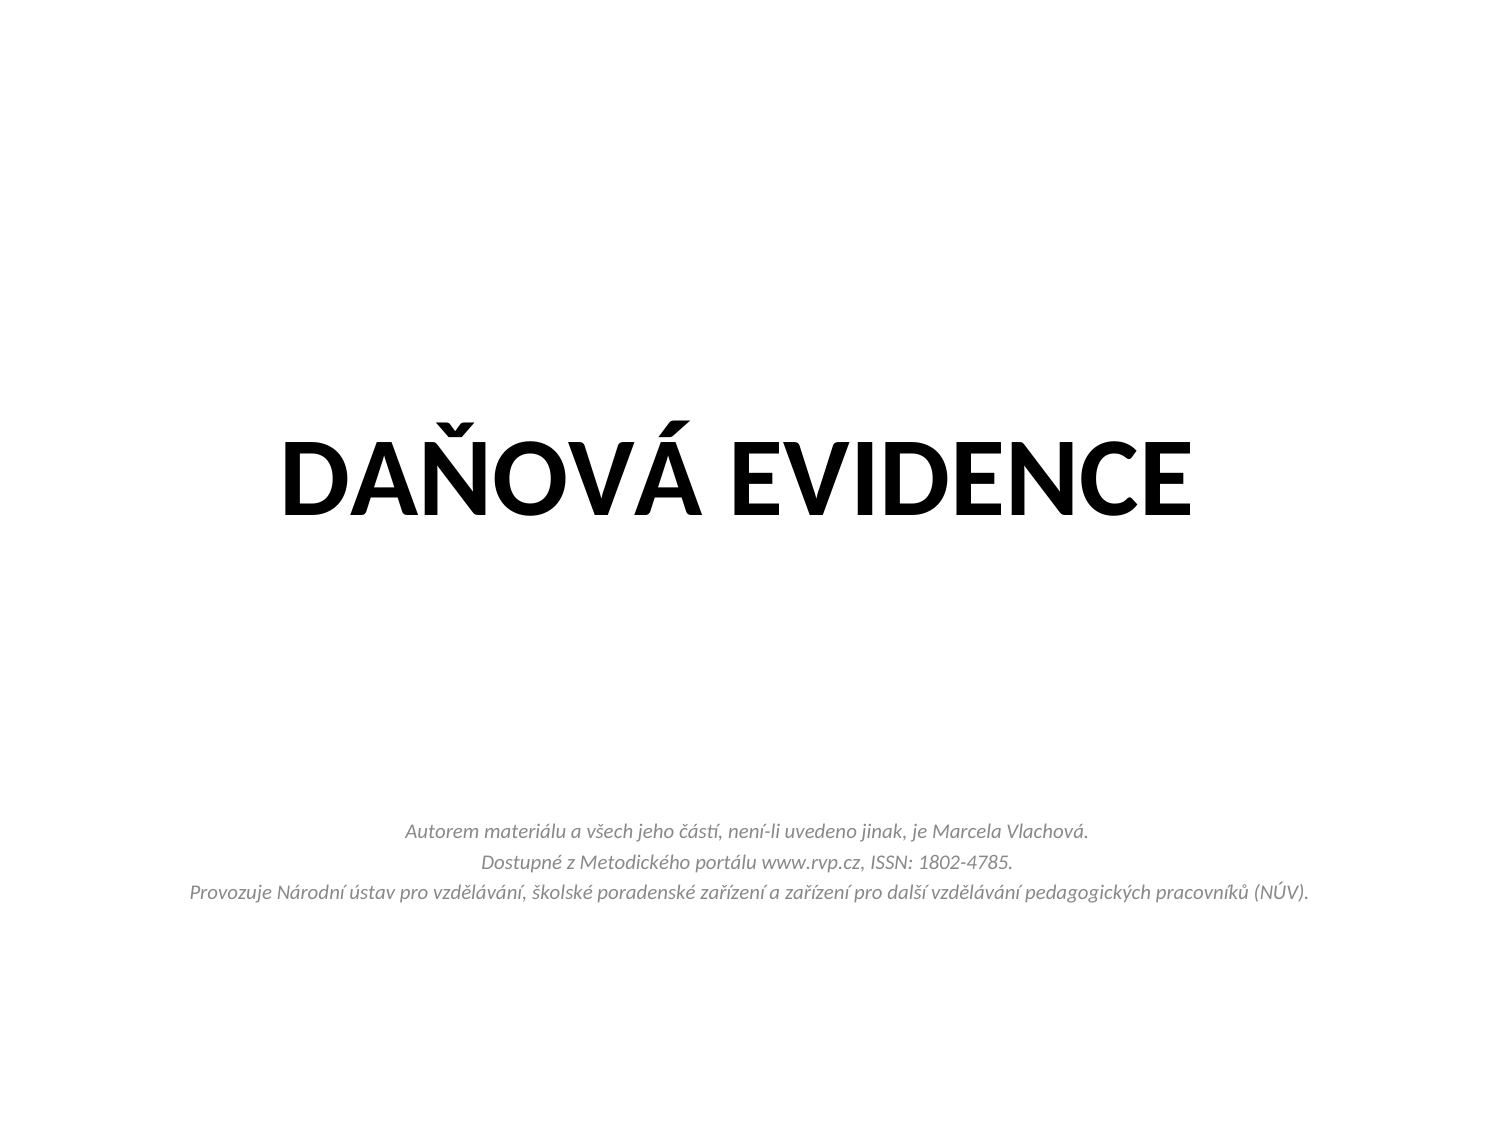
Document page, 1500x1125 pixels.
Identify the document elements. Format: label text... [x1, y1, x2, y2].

text_box Autorem materiálu a všech jeho částí, není-li uvedeno jinak, je Marcela Vlachová. Dostupné z Metodického portálu www.rvp.cz, ISSN: 1802-4785. Provozuje Národní ústav pro vzdělávání, školské poradenské zařízení a zařízení pro další vzdělávání pedagogických pracovníků (NÚV). [123, 810, 1377, 942]
title DAŇOVÁ EVIDENCE [112, 349, 1388, 591]
